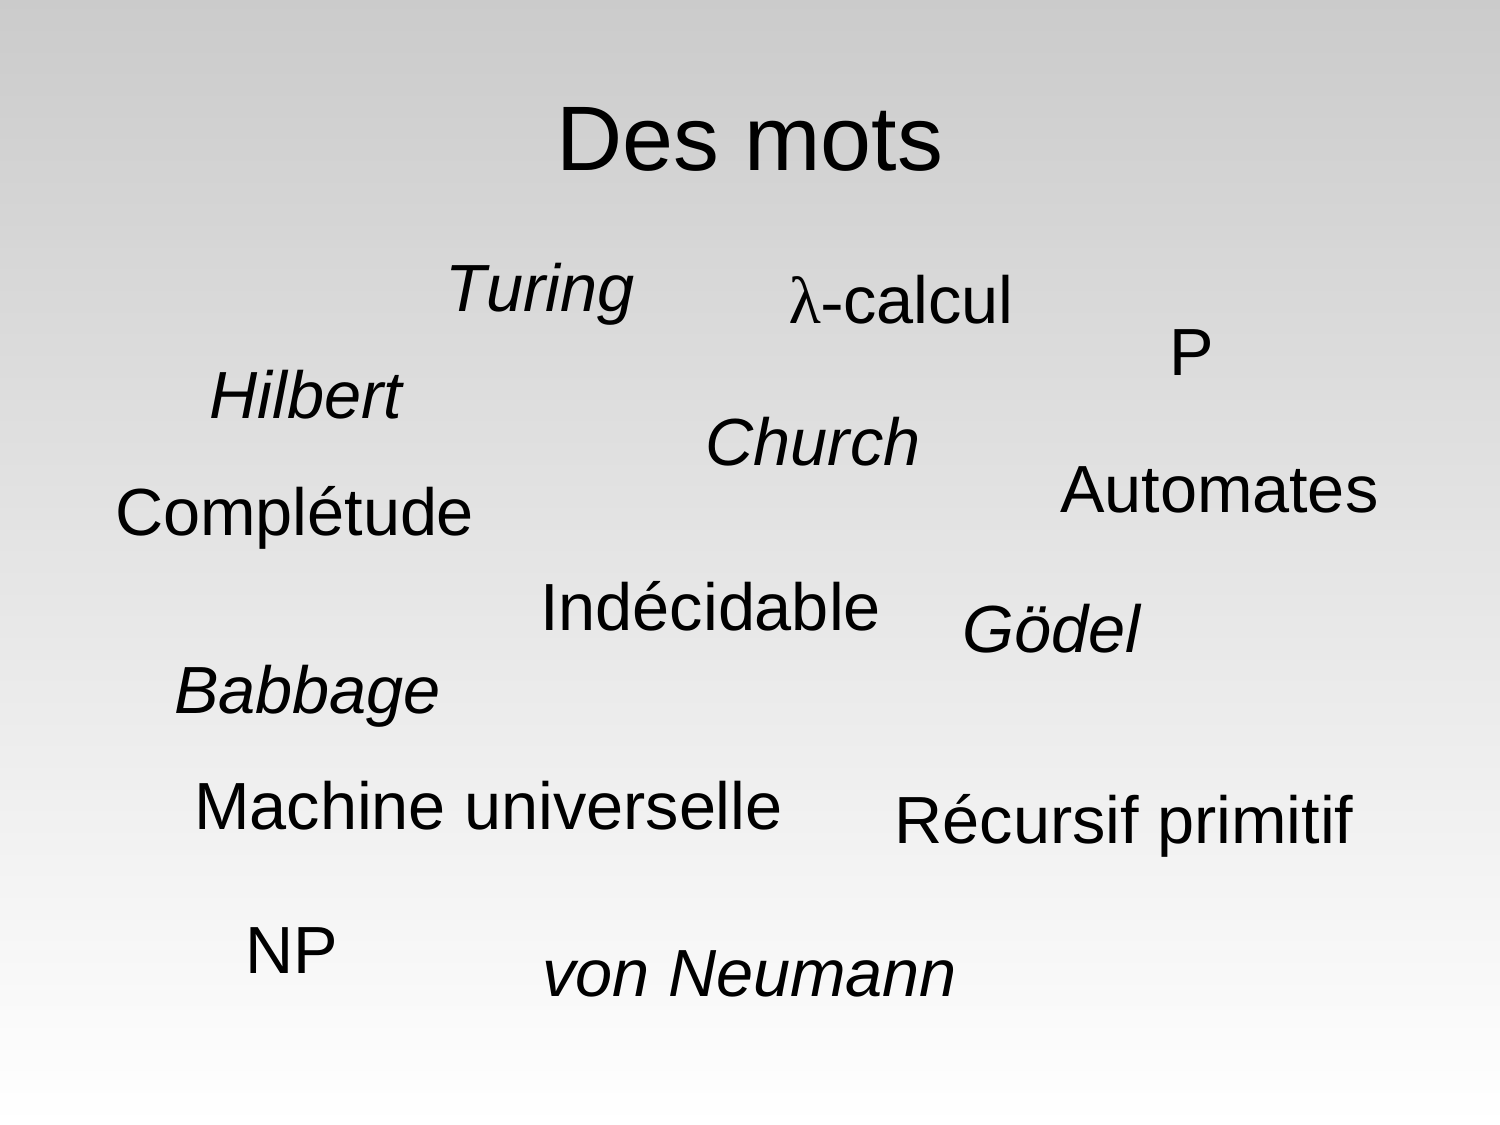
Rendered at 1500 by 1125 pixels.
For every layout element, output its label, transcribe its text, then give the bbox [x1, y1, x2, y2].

text_box Church [690, 397, 936, 488]
text_box Gödel [947, 584, 1156, 675]
text_box Machine universelle [179, 761, 799, 852]
text_box Hilbert [195, 349, 418, 441]
text_box Indécidable [525, 562, 896, 653]
text_box von Neumann [527, 928, 973, 1019]
text_box Babbage [159, 645, 456, 736]
text_box NP [230, 904, 353, 996]
text_box Complétude [100, 467, 490, 558]
text_box λ-calcul [773, 255, 1029, 346]
text_box Récursif primitif [879, 774, 1369, 866]
text_box Automates [1045, 444, 1394, 535]
text_box Turing [431, 243, 650, 334]
title Des mots [75, 45, 1426, 233]
text_box P [1154, 306, 1229, 398]
